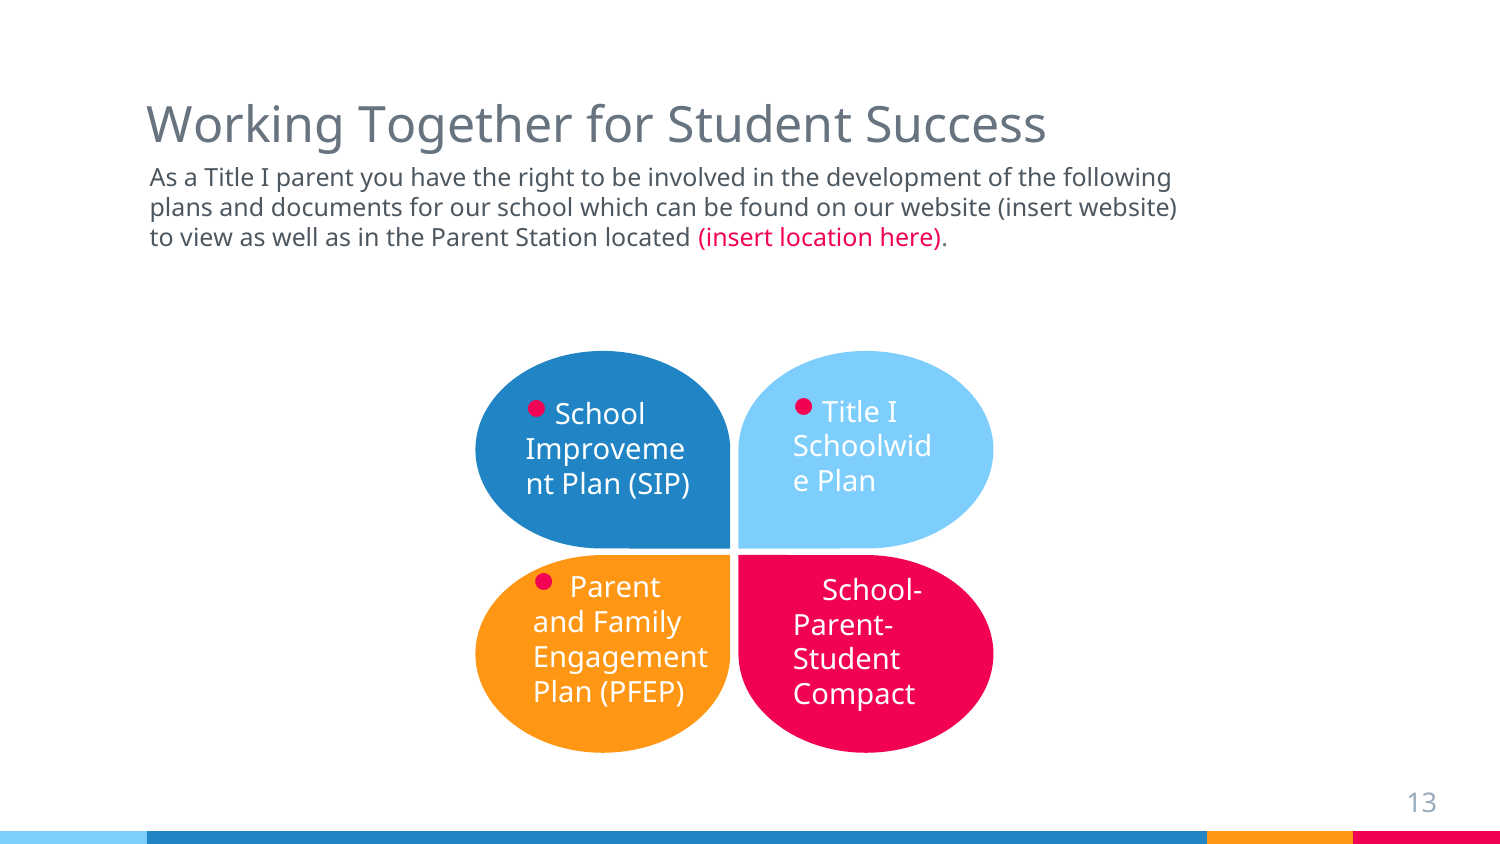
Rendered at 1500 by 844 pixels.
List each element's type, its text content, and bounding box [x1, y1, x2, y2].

text_box [475, 580, 702, 753]
text_box School Improvement Plan (SIP) [511, 388, 718, 508]
title Working Together for Student Success [131, 26, 1192, 168]
text_box Parent and Family Engagement Plan (PFEP) [518, 561, 731, 716]
text_box [1391, 770, 1482, 822]
text_box [738, 554, 994, 753]
text_box School-Parent-Student Compact [778, 563, 960, 718]
text_box [475, 350, 731, 549]
text_box [738, 350, 994, 549]
text_box Title I Schoolwide Plan [778, 385, 960, 505]
list As a Title I parent you have the right to be involved in the development of the following plans and documents for our school which can be found on our website (insert website) to view as well as in the Parent Station located (insert location here). [134, 146, 1195, 730]
text_box [559, 554, 731, 561]
